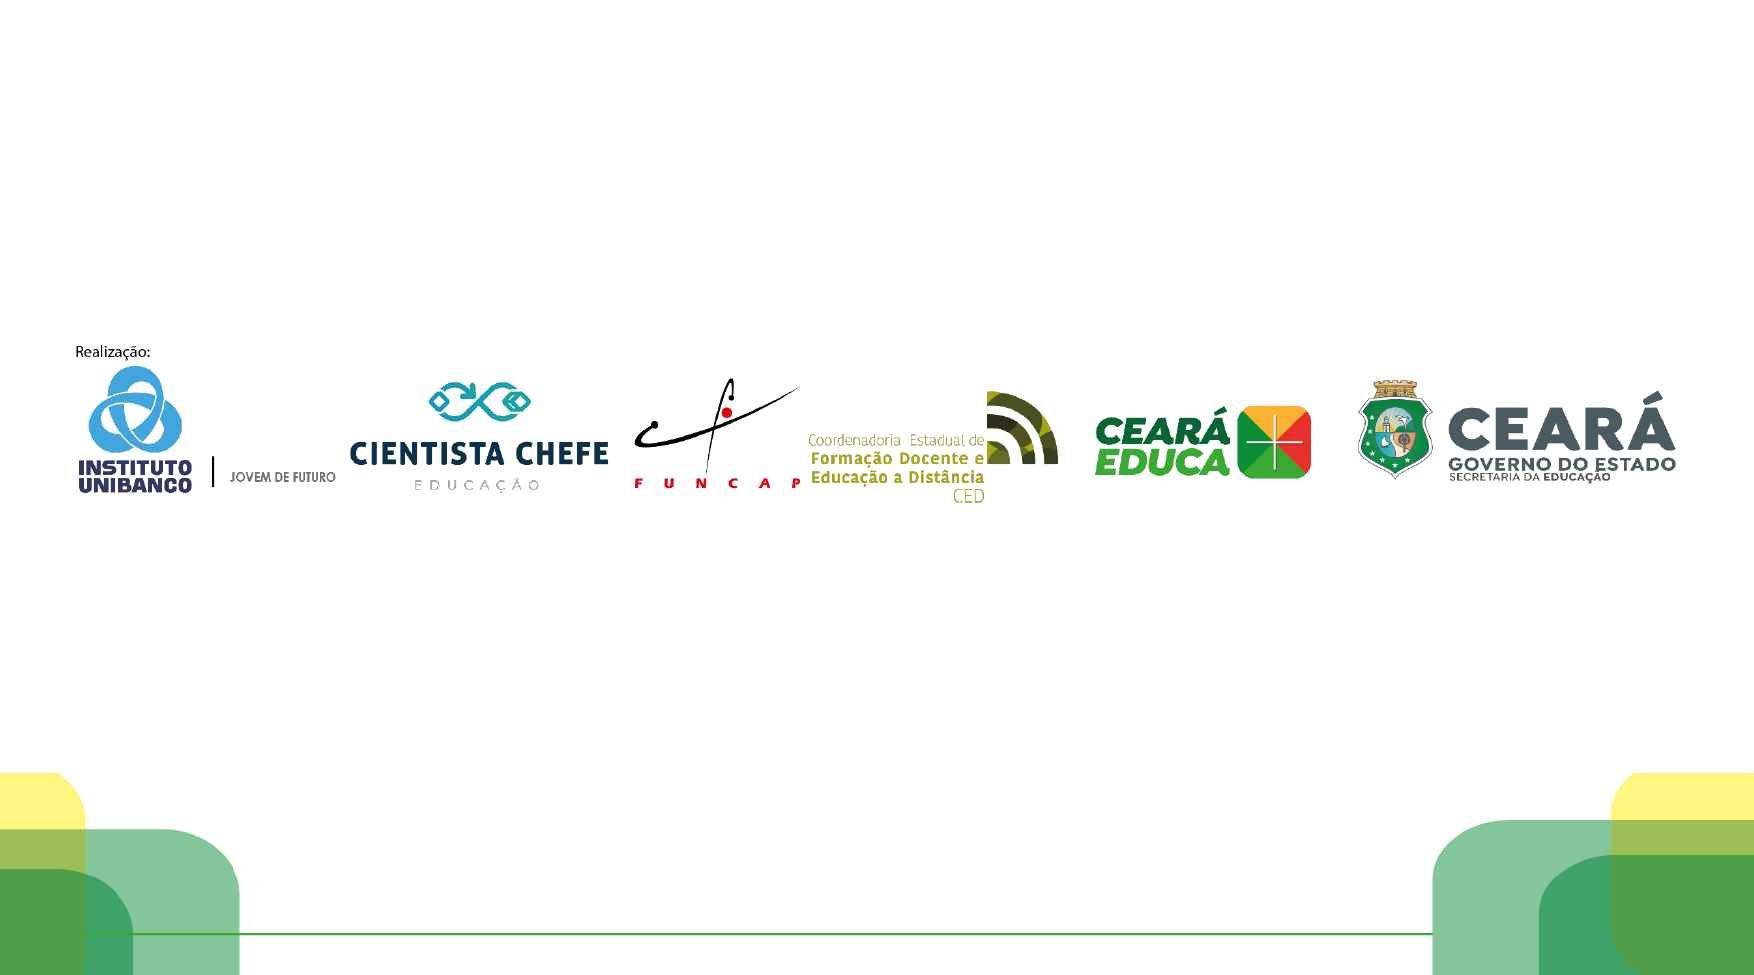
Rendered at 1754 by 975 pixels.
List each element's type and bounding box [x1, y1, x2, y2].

picture [0, 773, 1754, 975]
picture [61, 333, 1721, 526]
